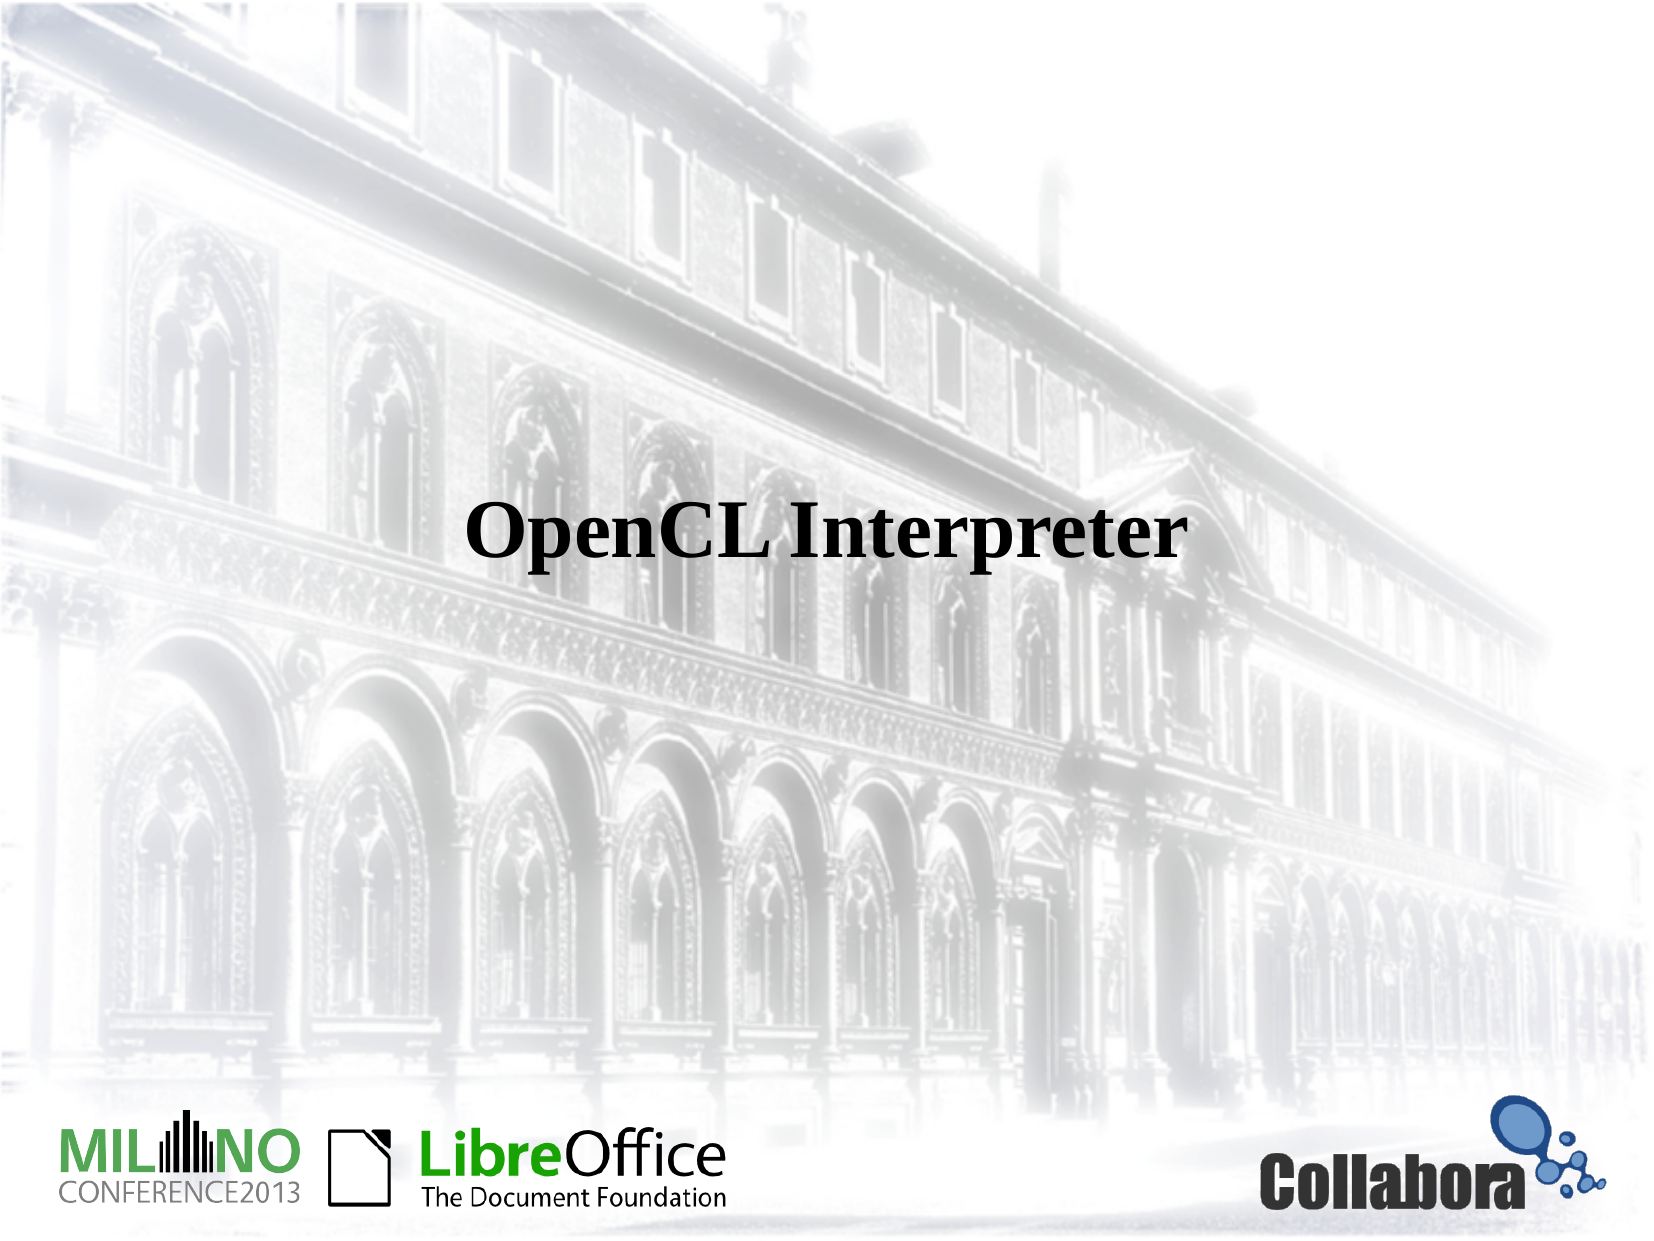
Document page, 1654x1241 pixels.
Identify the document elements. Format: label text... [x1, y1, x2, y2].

picture [0, 2, 1652, 1241]
subtitle OpenCL Interpreter [82, 49, 1571, 1010]
